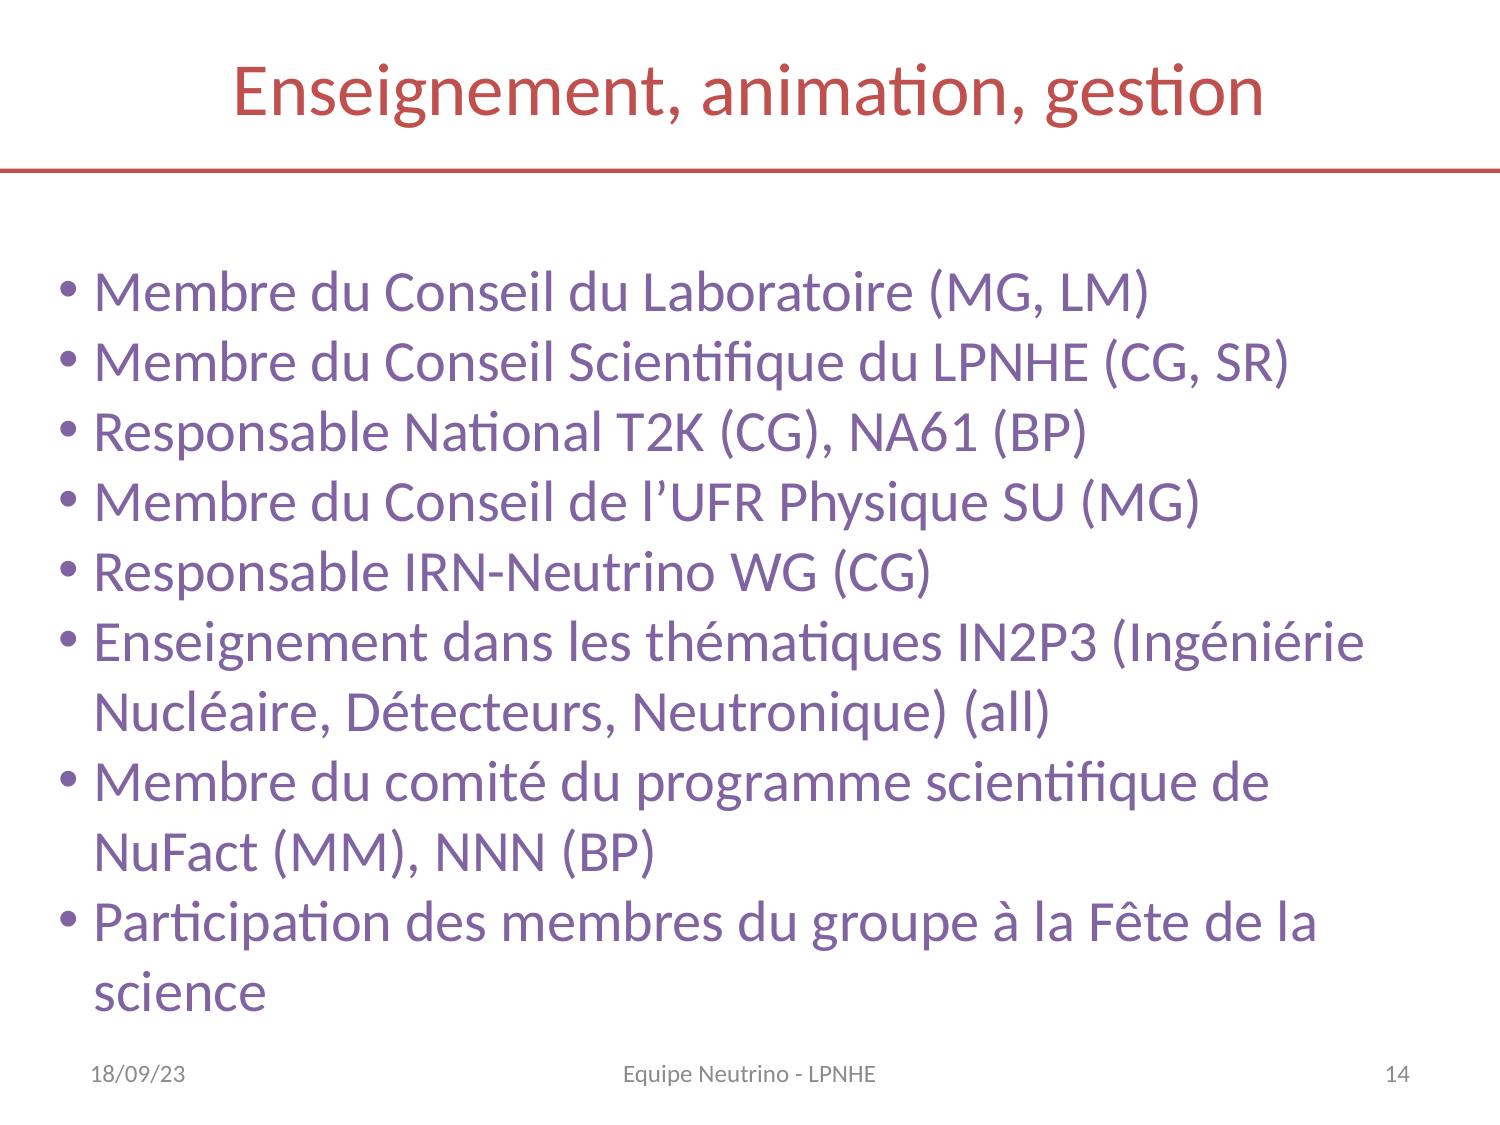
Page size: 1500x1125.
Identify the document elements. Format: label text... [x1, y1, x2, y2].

text_box <number> [1074, 1042, 1425, 1103]
text_box Equipe Neutrino - LPNHE [512, 1042, 988, 1103]
text_box Membre du Conseil du Laboratoire (MG, LM) Membre du Conseil Scientifique du LPNHE (CG, SR) Responsable National T2K (CG), NA61 (BP) Membre du Conseil de l’UFR Physique SU (MG) Responsable IRN-Neutrino WG (CG) Enseignement dans les thématiques IN2P3 (Ingéniérie Nucléaire, Détecteurs, Neutronique) (all) Membre du comité du programme scientifique de NuFact (MM), NNN (BP) Participation des membres du groupe à la Fête de la science [43, 175, 1460, 1031]
text_box Enseignement, animation, gestion [75, 29, 1425, 141]
text_box 18/09/23 [74, 1042, 425, 1103]
